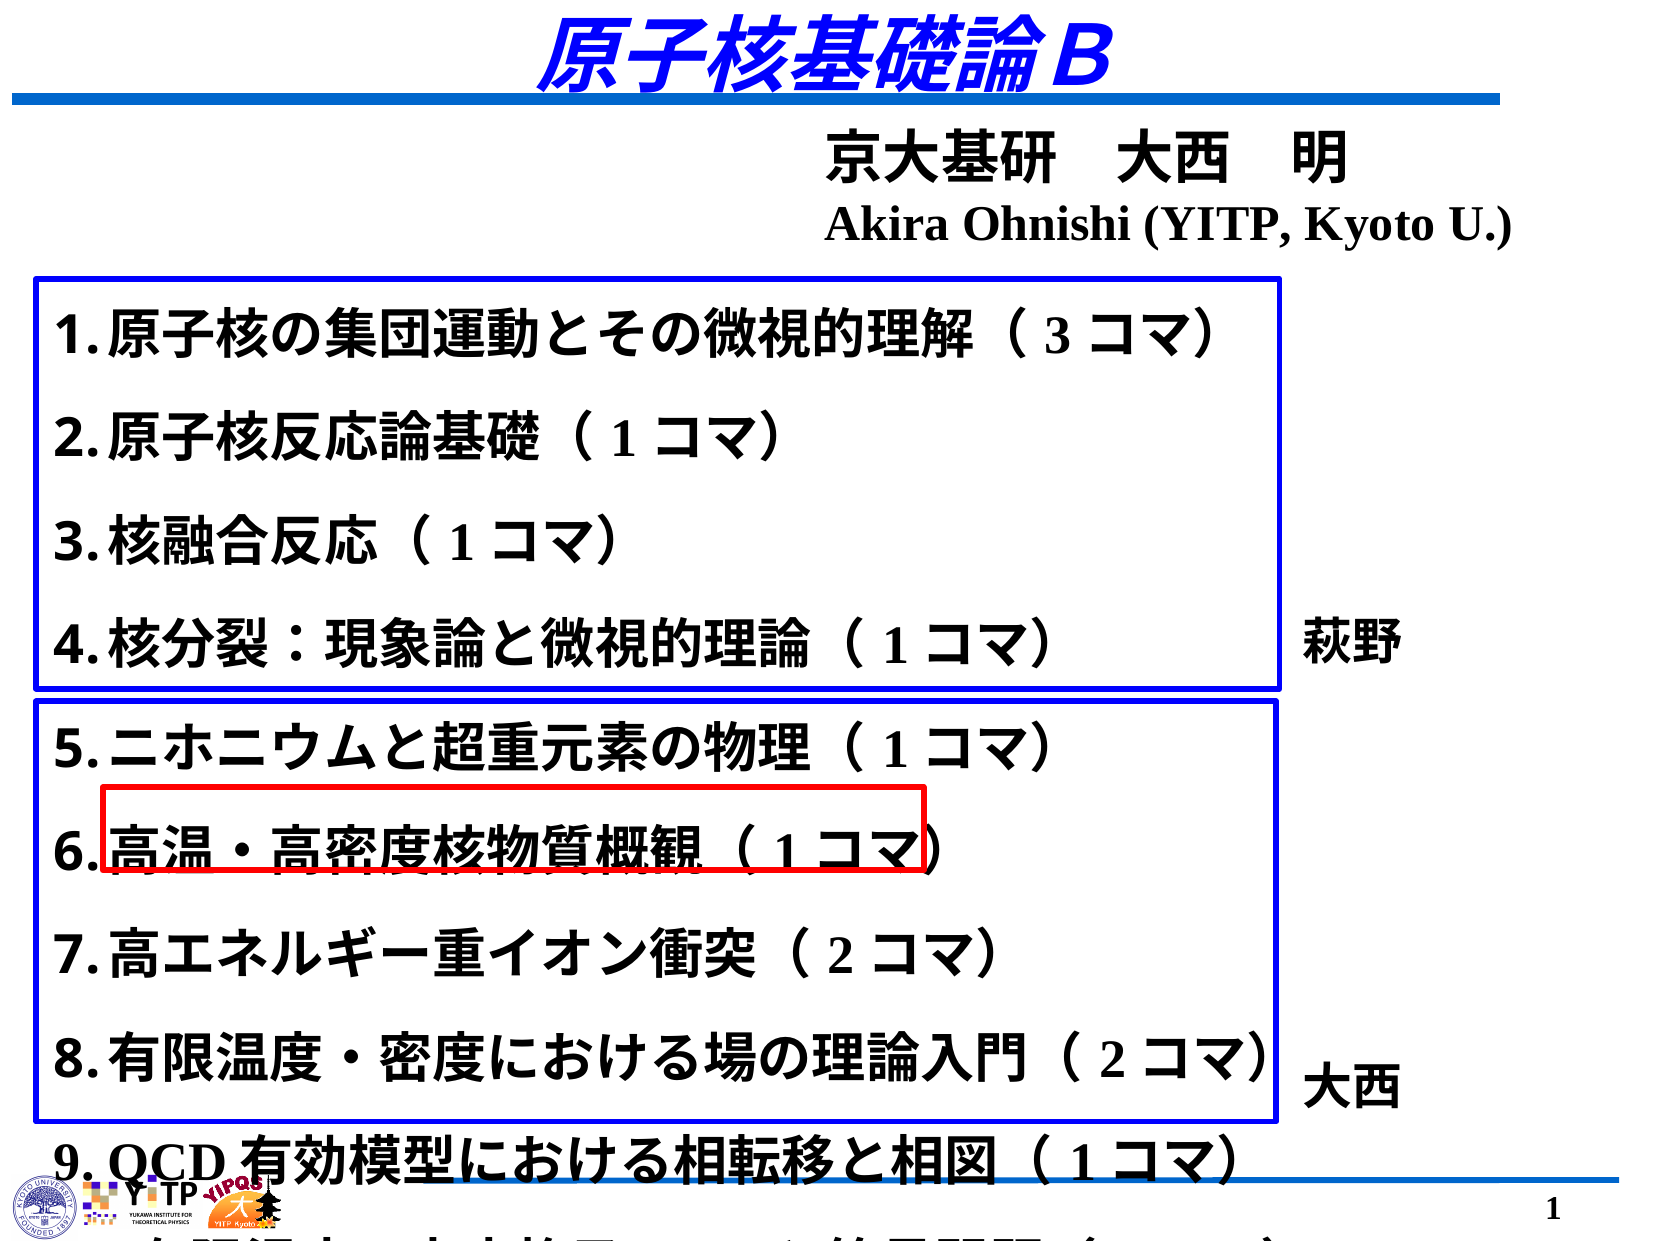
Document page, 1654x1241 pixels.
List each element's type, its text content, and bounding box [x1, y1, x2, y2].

list 原子核の集団運動とその微視的理解（3コマ） 原子核反応論基礎（1コマ） 核融合反応（1コマ） 核分裂：現象論と微視的理論（1コマ） ニホニウムと超重元素の物理（1コマ） 高温・高密度核物質概観（1コマ） 高エネルギー重イオン衝突（2コマ） 有限温度・密度における場の理論入門（2コマ） QCD有効模型における相転移と相図（1コマ） 有限温度・密度格子QCDと符号問題（1コマ） [39, 704, 1273, 1119]
list 原子核の集団運動とその微視的理解（3コマ） 原子核反応論基礎（1コマ） 核融合反応（1コマ） 核分裂：現象論と微視的理論（1コマ） ニホニウムと超重元素の物理（1コマ） 高温・高密度核物質概観（1コマ） 高エネルギー重イオン衝突（2コマ） 有限温度・密度における場の理論入門（2コマ） QCD有効模型における相転移と相図（1コマ） 有限温度・密度格子QCDと符号問題（1コマ） [36, 290, 1636, 1214]
picture [11, 1174, 281, 1241]
list 原子核の集団運動とその微視的理解（3コマ） 原子核反応論基礎（1コマ） 核融合反応（1コマ） 核分裂：現象論と微視的理論（1コマ） ニホニウムと超重元素の物理（1コマ） 高温・高密度核物質概観（1コマ） 高エネルギー重イオン衝突（2コマ） 有限温度・密度における場の理論入門（2コマ） QCD有効模型における相転移と相図（1コマ） 有限温度・密度格子QCDと符号問題（1コマ） [39, 290, 1277, 686]
text_box 京大基研 大西 明 Akira Ohnishi (YITP, Kyoto U.) [824, 111, 1628, 255]
text_box 萩野 [1302, 601, 1429, 677]
title 原子核基礎論Ｂ [0, 0, 1654, 99]
text_box 大西 [1302, 1046, 1431, 1122]
